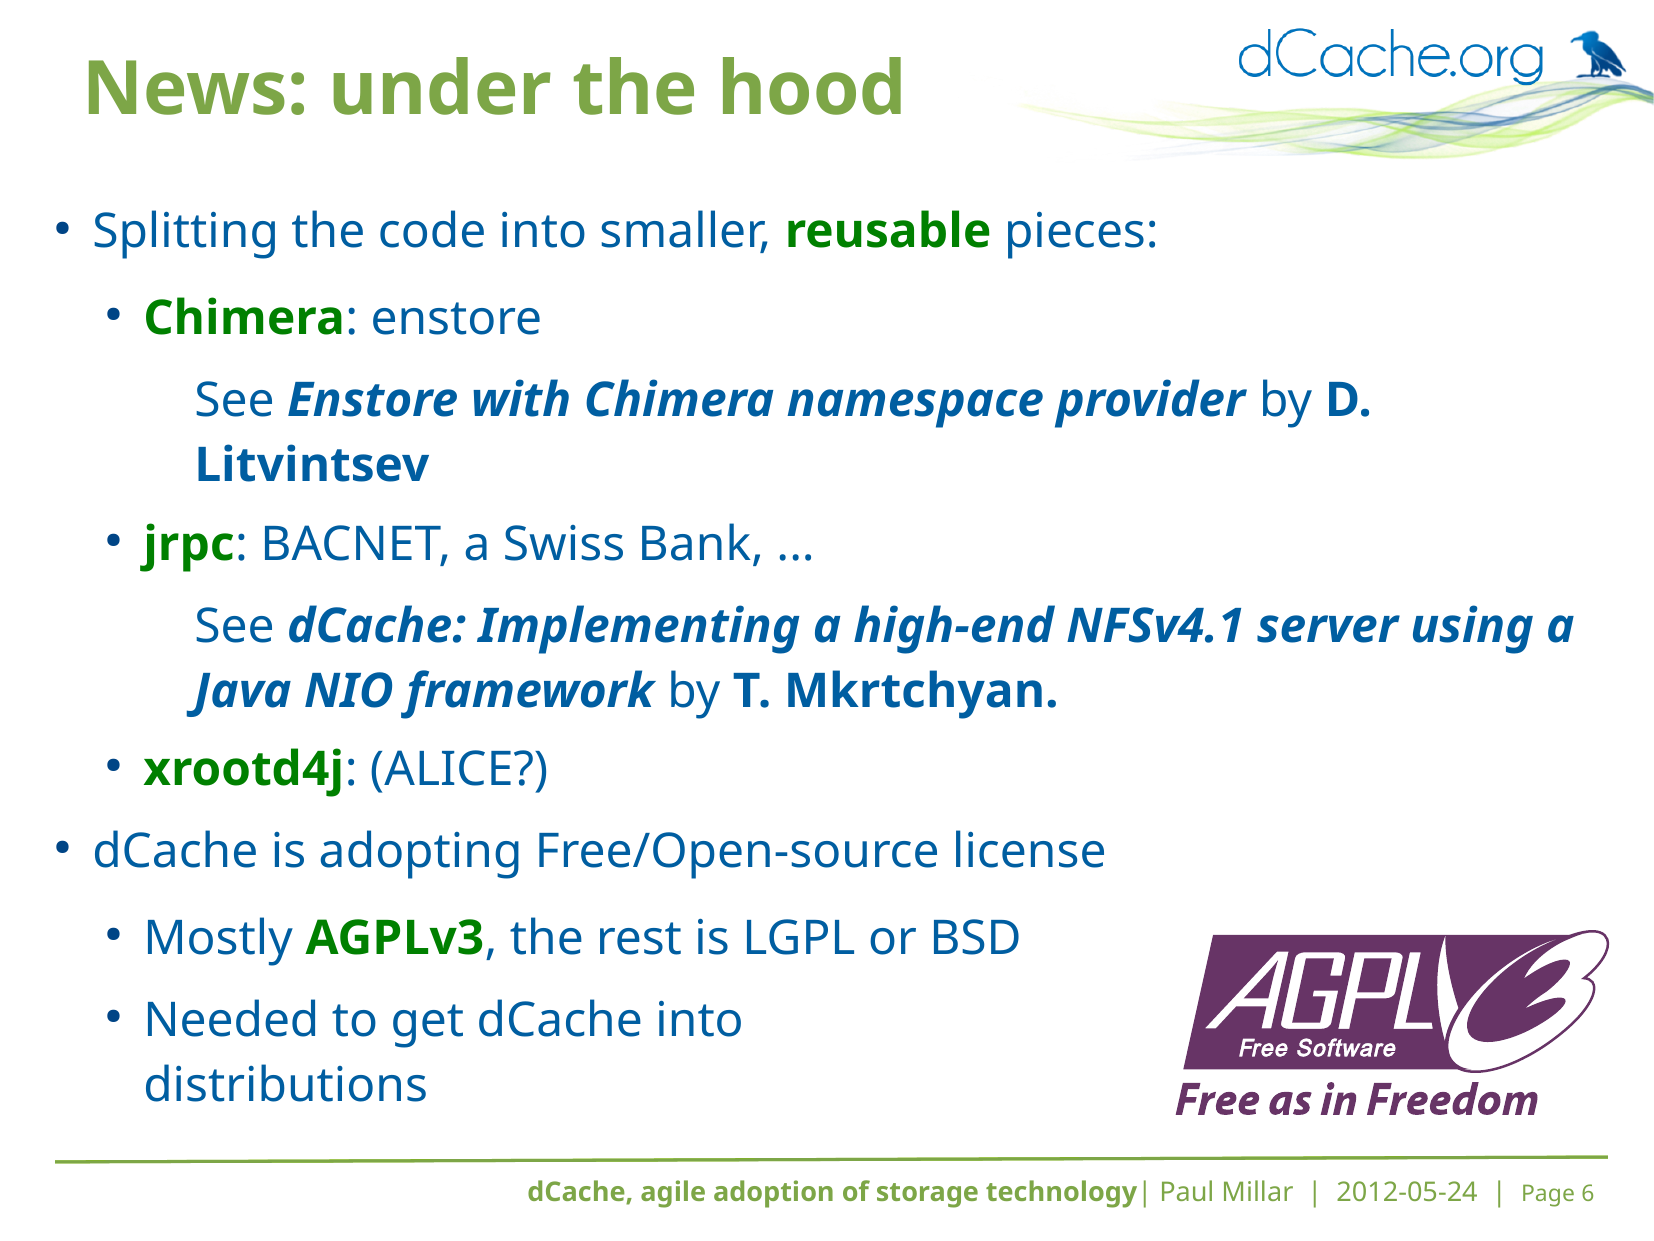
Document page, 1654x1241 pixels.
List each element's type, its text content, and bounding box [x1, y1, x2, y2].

title News: under the hood [82, 37, 1605, 134]
picture [956, 16, 1654, 169]
list Splitting the code into smaller, reusable pieces: Chimera: enstore See Enstore with Chimera namespace provider by D. Litvintsev jrpc: BACNET, a Swiss Bank, ... See dCache: Implementing a high-end NFSv4.1 server using a Java NIO framework by T. Mkrtchyan. xrootd4j: (ALICE?) dCache is adopting Free/Open-source license Mostly AGPLv3, the rest is LGPL or BSD Needed to get dCache into distributions [41, 196, 1613, 1128]
picture [1171, 927, 1612, 1119]
